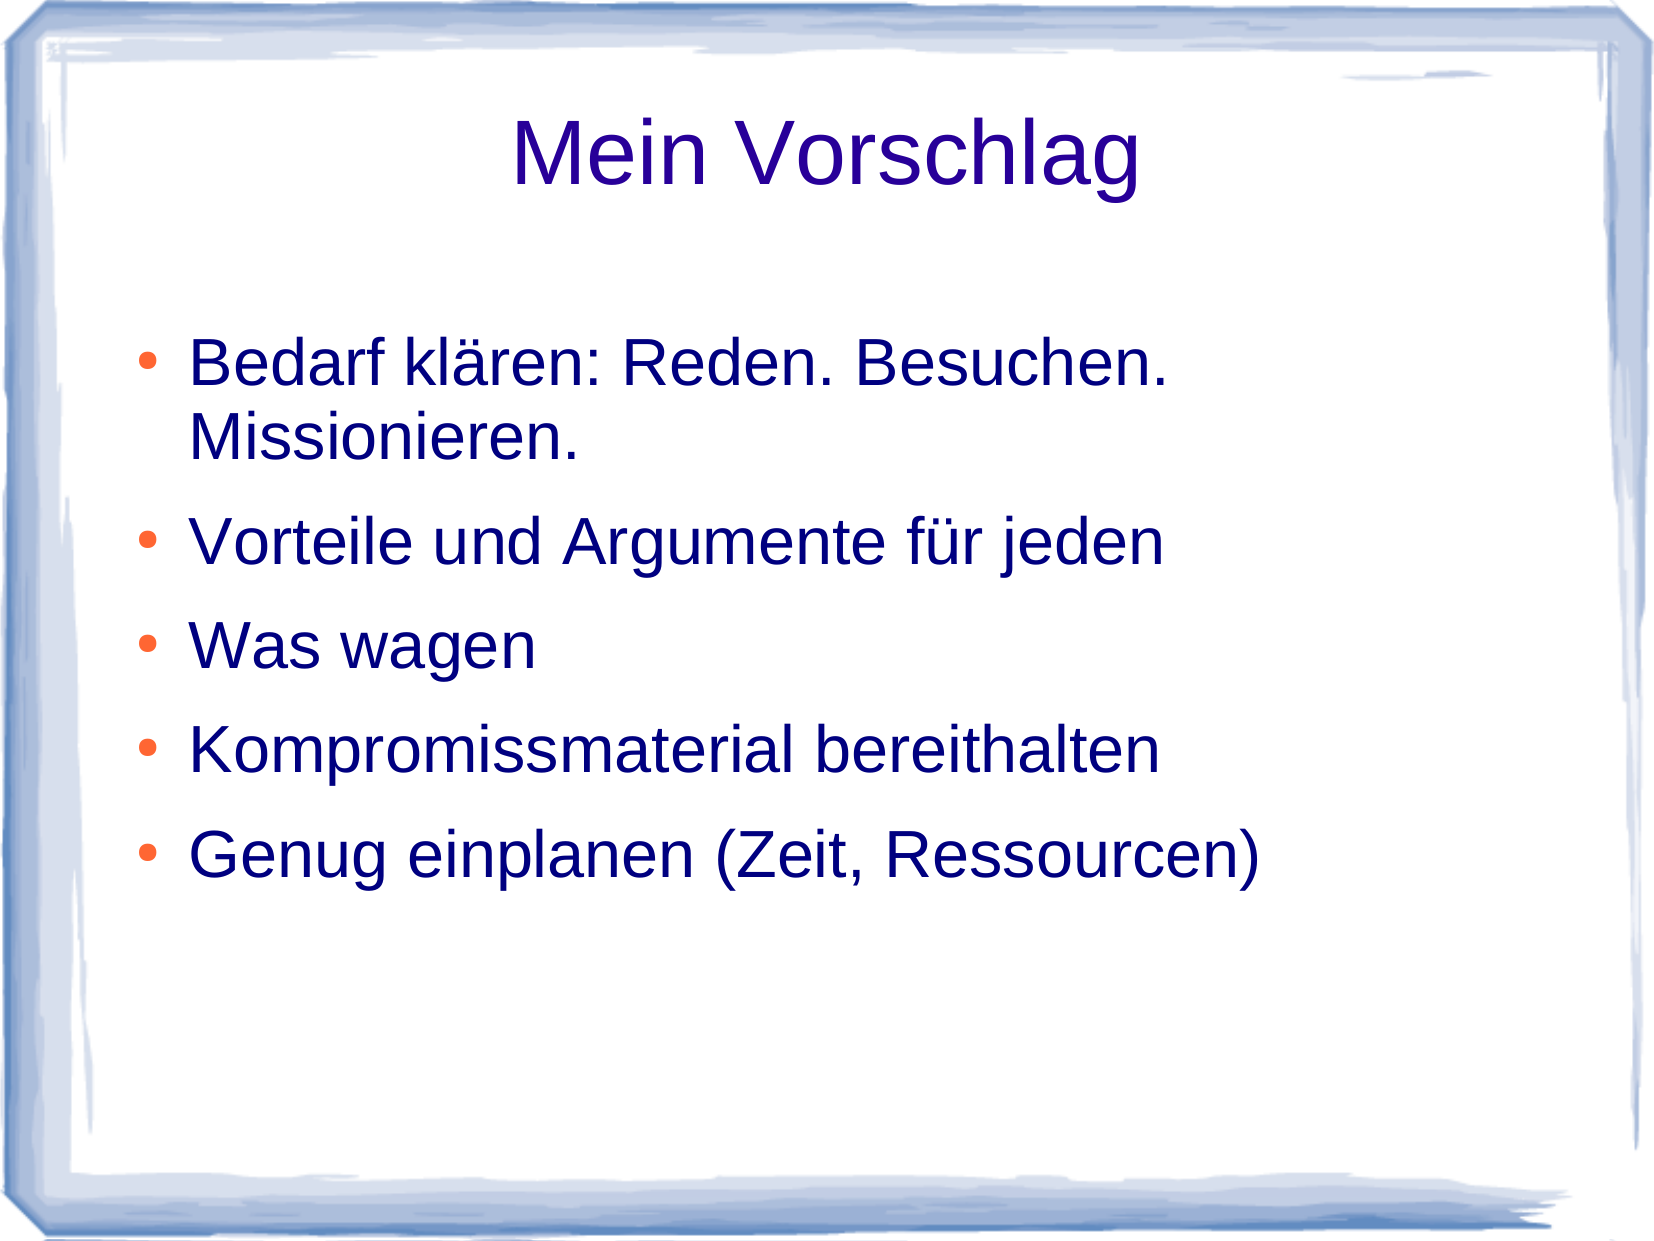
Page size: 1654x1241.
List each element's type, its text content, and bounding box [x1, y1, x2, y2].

title Mein Vorschlag [82, 49, 1571, 257]
list Bedarf klären: Reden. Besuchen. Missionieren. Vorteile und Argumente für jeden Was wagen Kompromissmaterial bereithalten Genug einplanen (Zeit, Ressourcen) [118, 324, 1571, 1004]
picture [0, 0, 1654, 1241]
